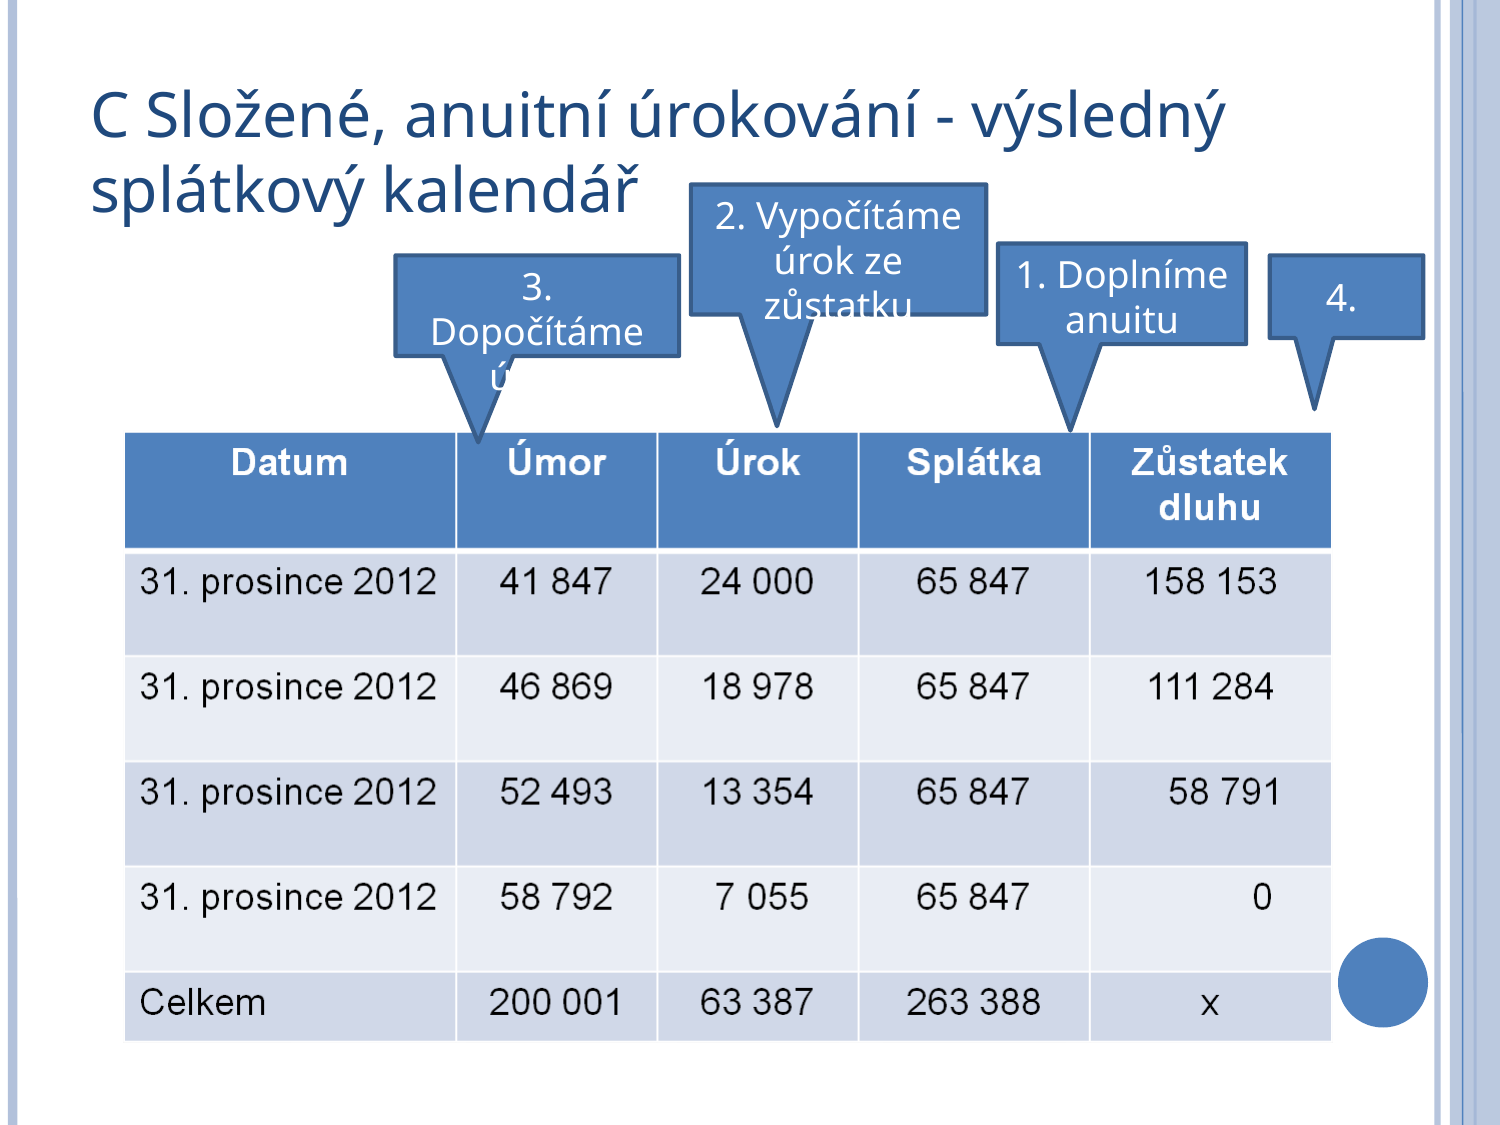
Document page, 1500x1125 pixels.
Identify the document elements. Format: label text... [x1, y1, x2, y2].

text_box 3. Dopočítáme úmor [395, 255, 680, 443]
text_box 1. Doplníme anuitu [998, 243, 1247, 431]
text_box 2. Vypočítáme úrok ze zůstatku [690, 184, 987, 427]
picture [112, 420, 1344, 1054]
text_box 4. [1269, 255, 1424, 410]
title C Složené, anuitní úrokování - výsledný splátkový kalendář [75, 45, 1300, 233]
